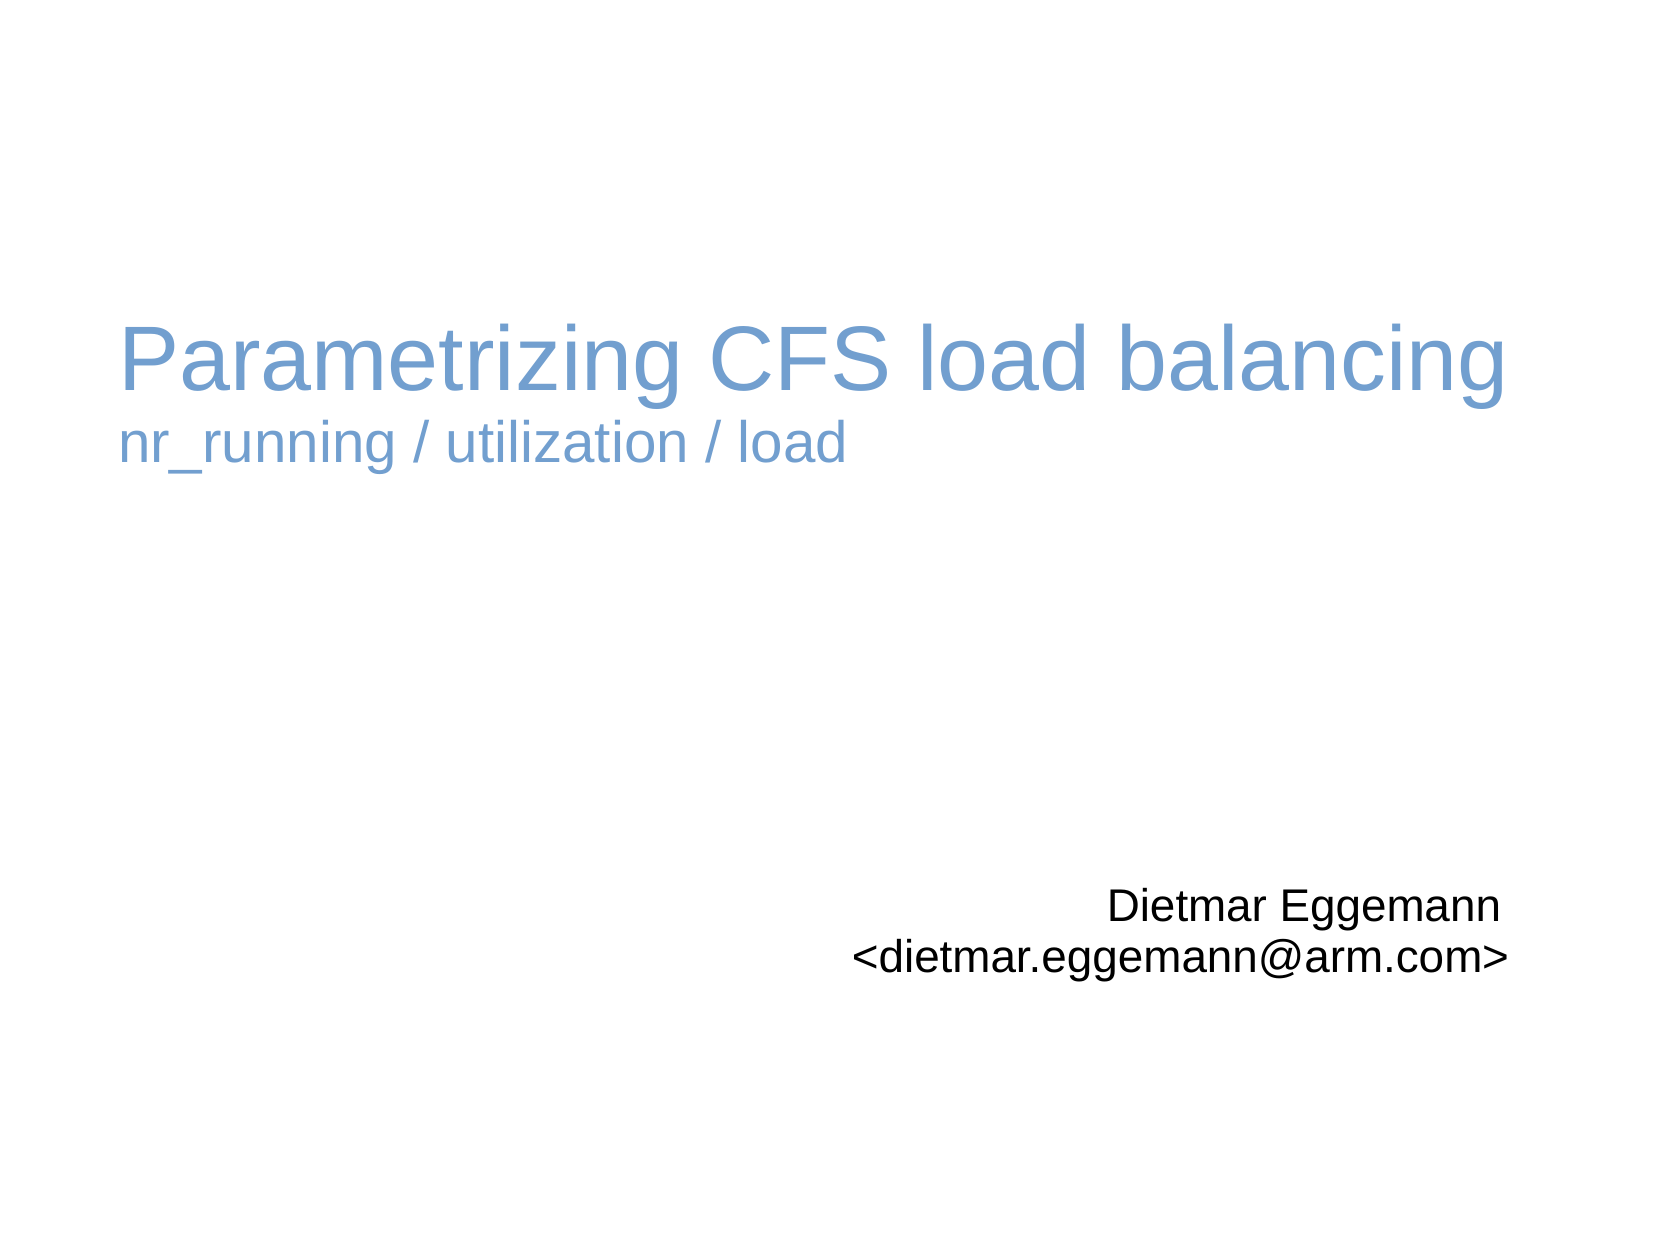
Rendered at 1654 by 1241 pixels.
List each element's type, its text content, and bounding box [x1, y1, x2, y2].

text_box Dietmar Eggemann <dietmar.eggemann@arm.com> [837, 872, 1535, 991]
title Parametrizing CFS load balancing nr_running / utilization / load [118, 254, 1523, 528]
